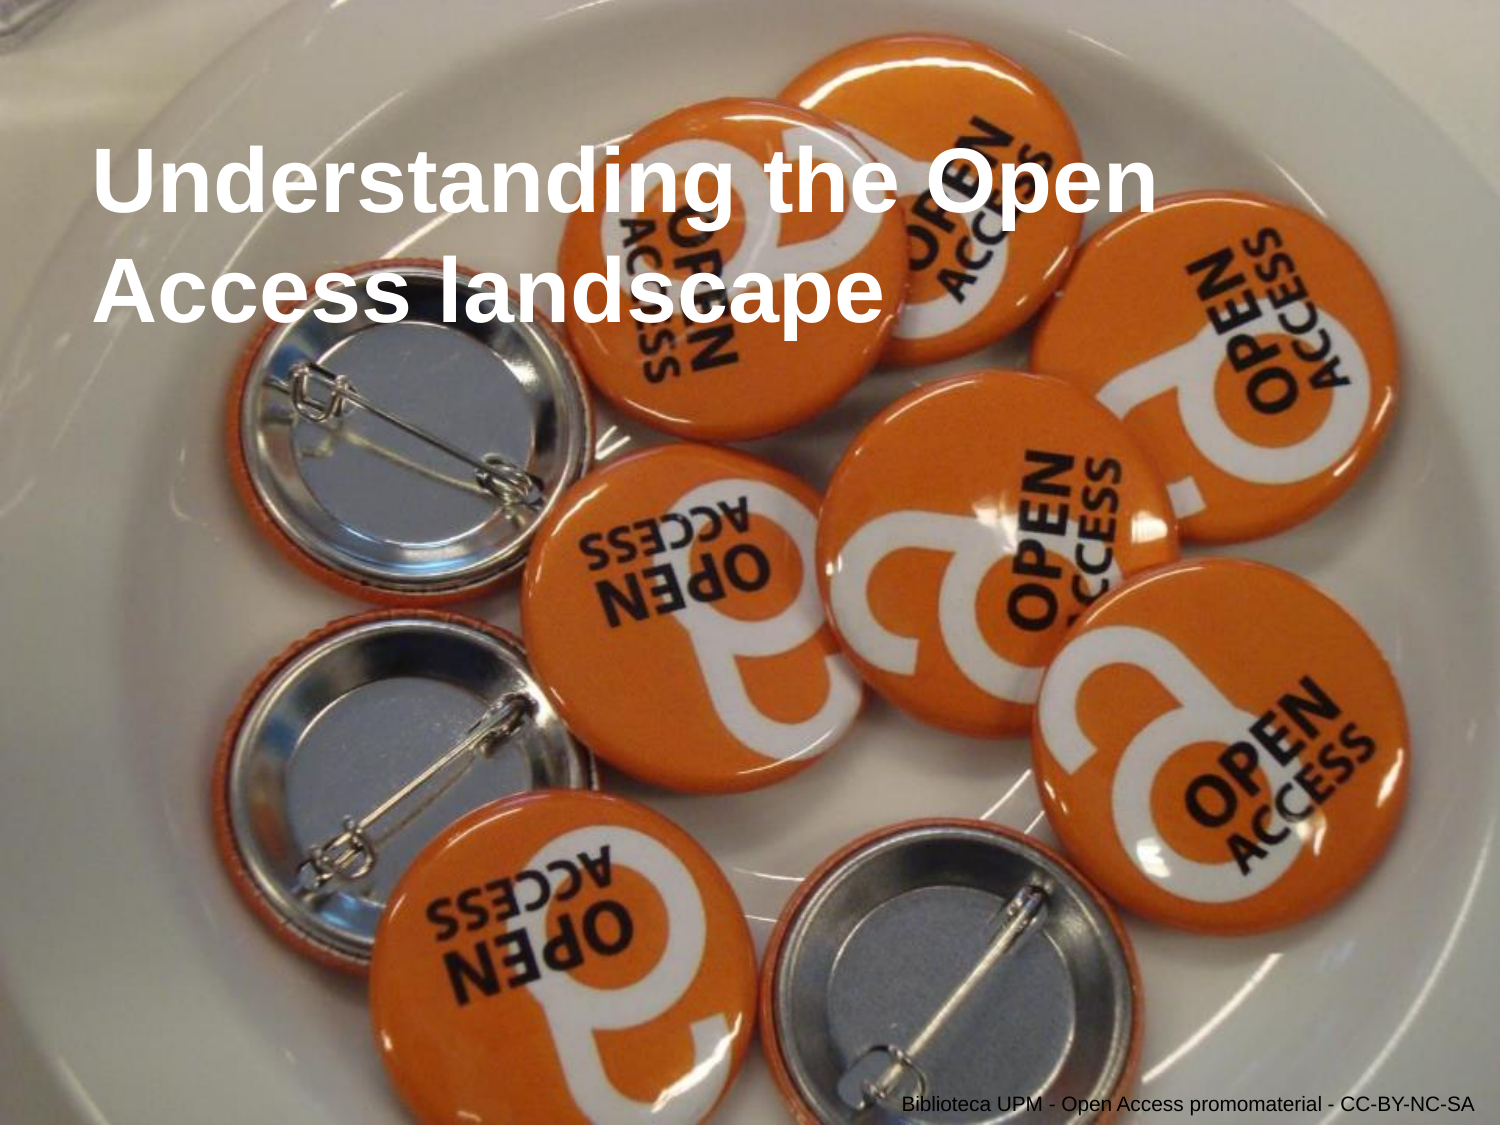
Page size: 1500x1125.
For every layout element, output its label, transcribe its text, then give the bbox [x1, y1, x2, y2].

title Understanding the Open Access landscape [76, 113, 1378, 327]
text_box Biblioteca UPM - Open Access promomaterial - CC-BY-NC-SA [886, 1082, 1500, 1124]
picture [0, 0, 1500, 1125]
